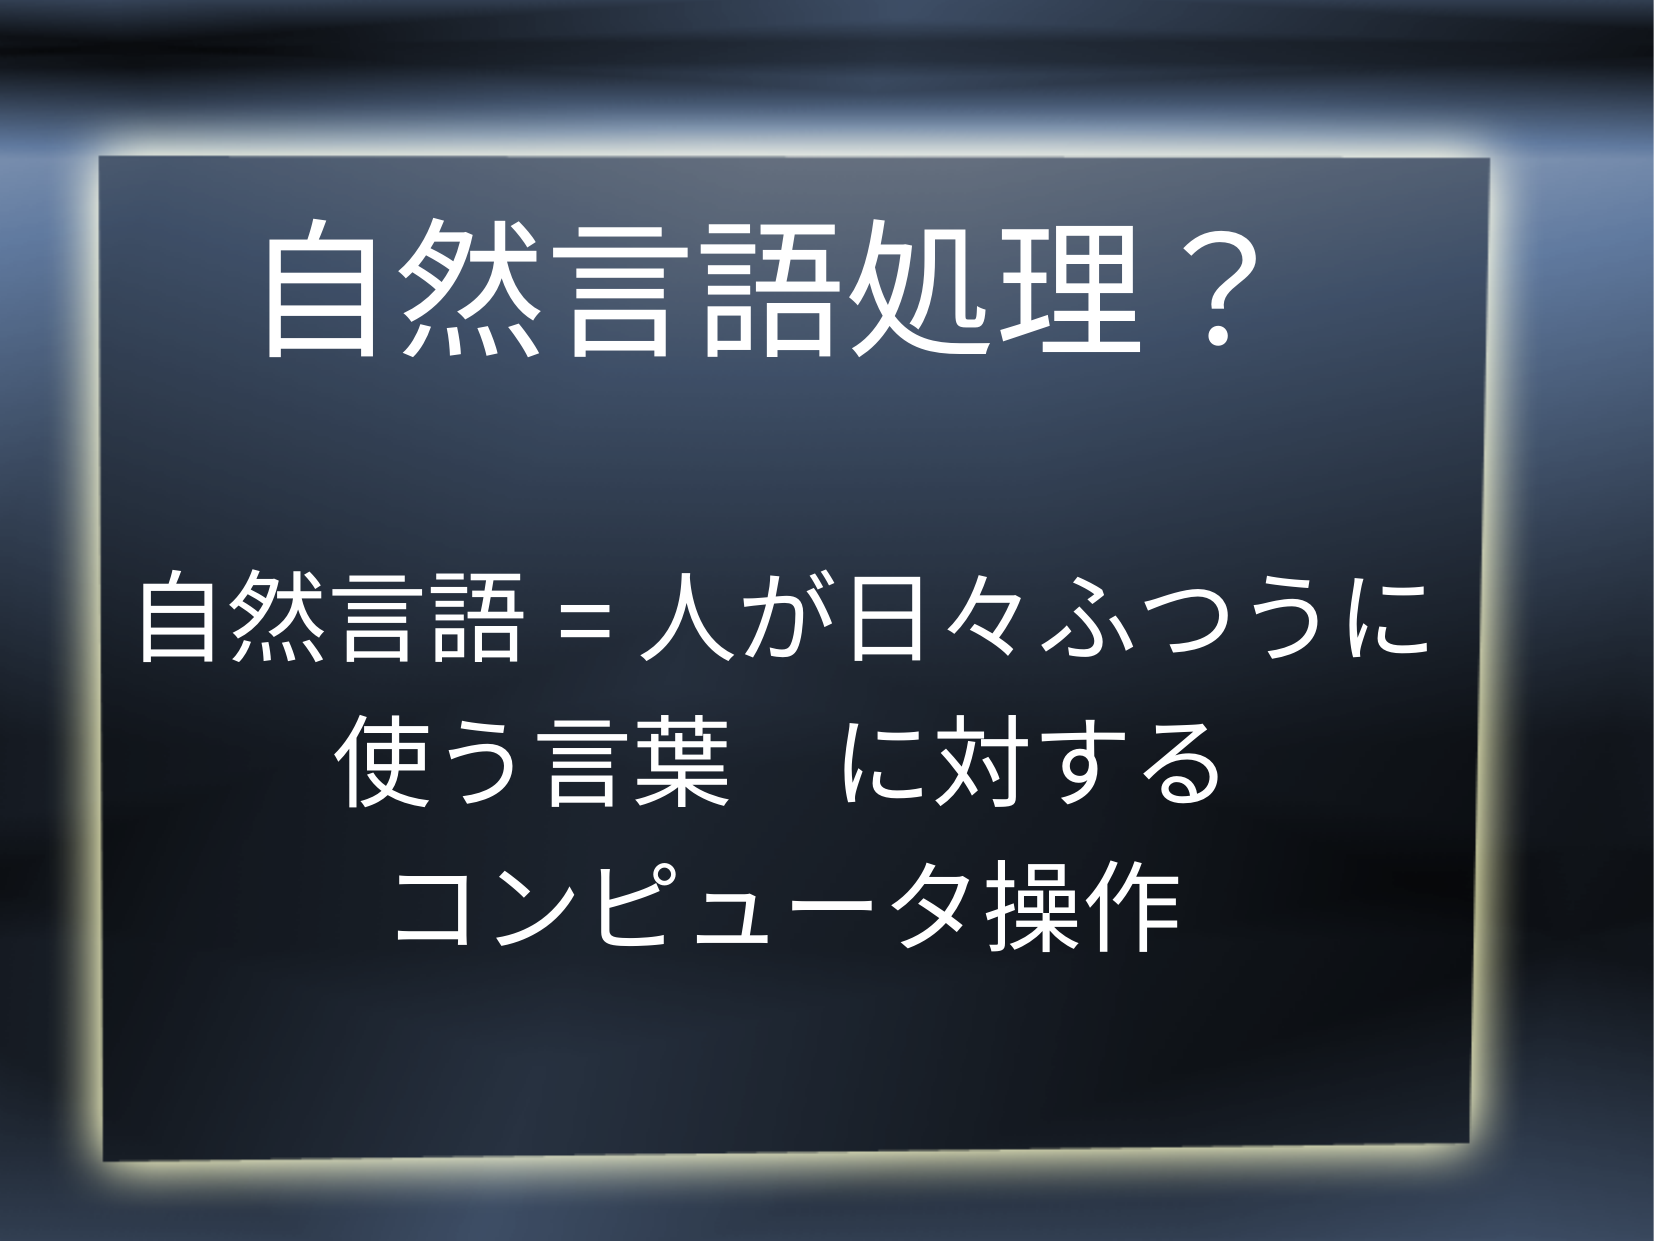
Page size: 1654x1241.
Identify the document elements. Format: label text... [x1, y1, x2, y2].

title 自然言語処理？ [124, 184, 1418, 377]
picture [0, 0, 1654, 1241]
subtitle 自然言語=人が日々ふつうに 使う言葉 に対する コンピュータ操作 [88, 442, 1477, 1070]
